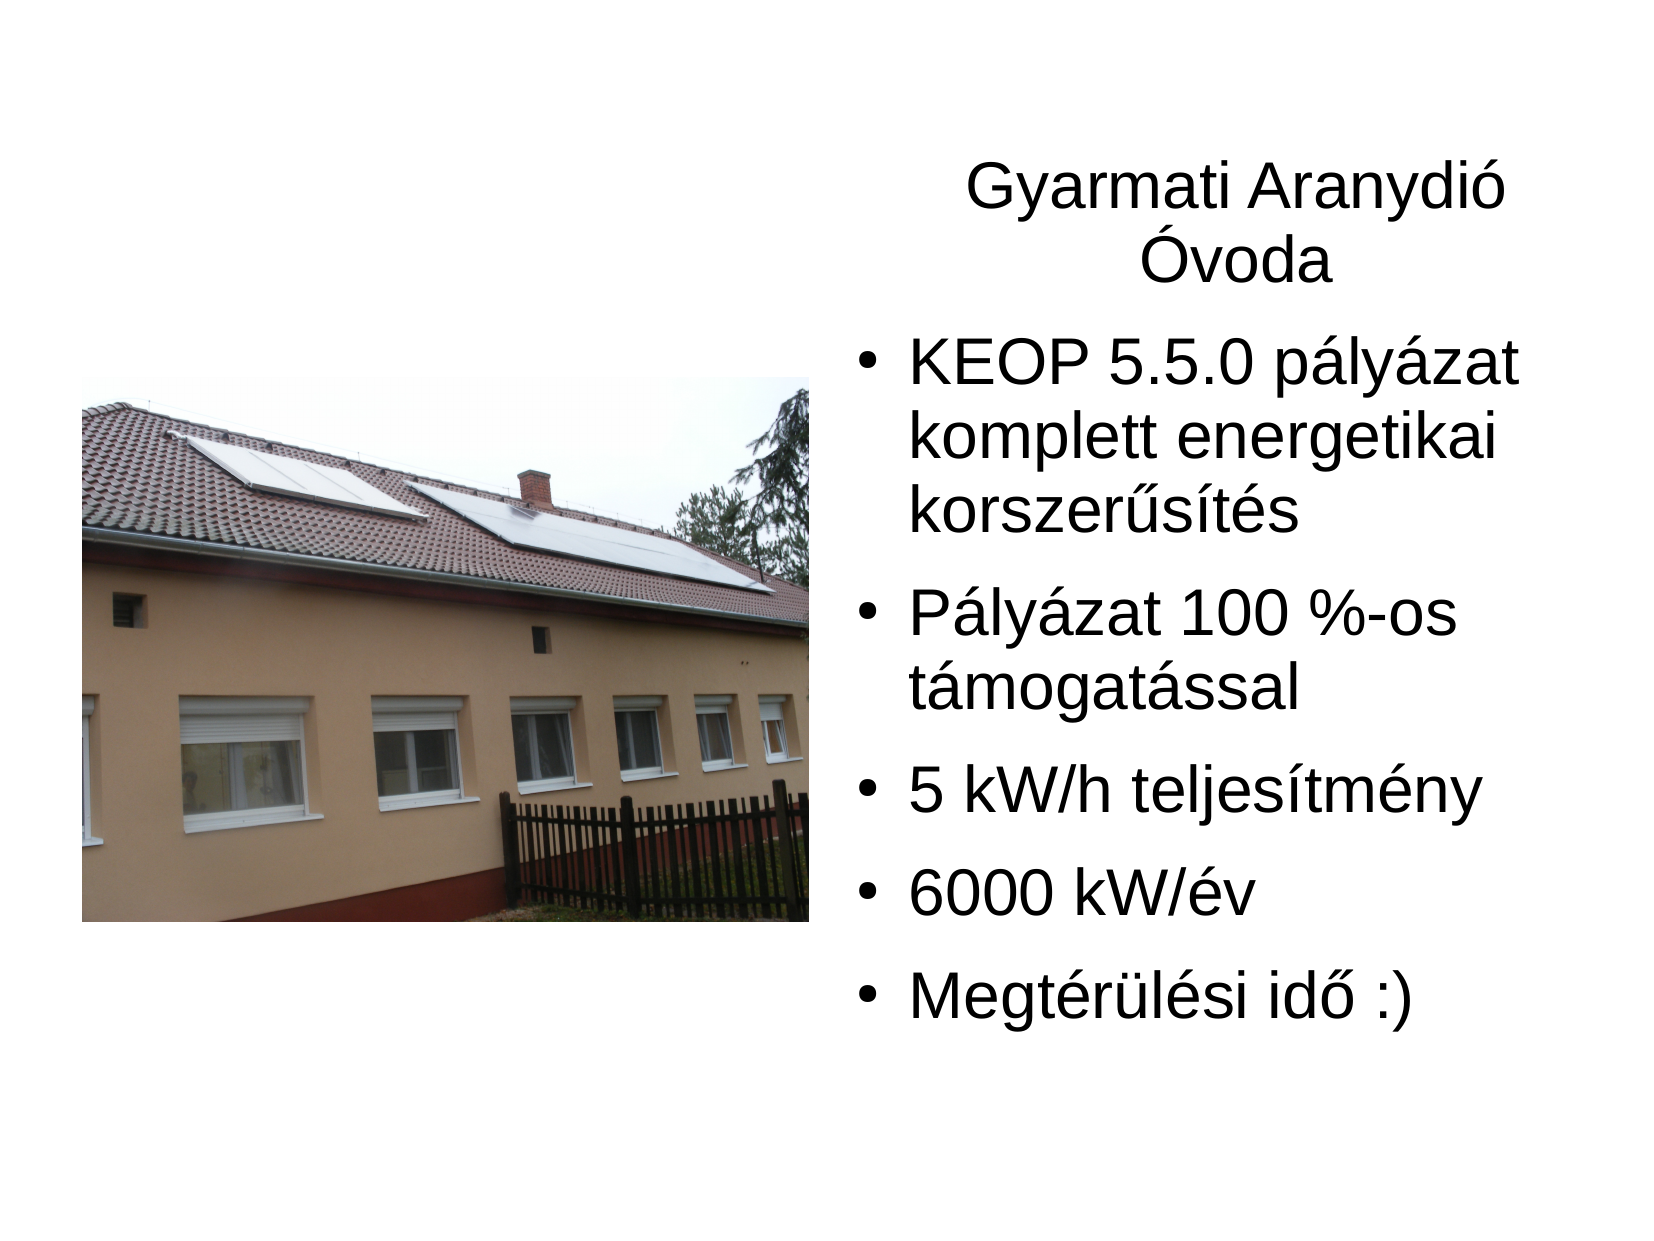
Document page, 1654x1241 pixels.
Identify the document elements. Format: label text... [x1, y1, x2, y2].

list Gyarmati Aranydió Óvoda KEOP 5.5.0 pályázat komplett energetikai korszerűsítés Pályázat 100 %-os támogatással 5 kW/h teljesítmény 6000 kW/év Megtérülési idő :) [838, 148, 1565, 1040]
picture [82, 377, 809, 923]
